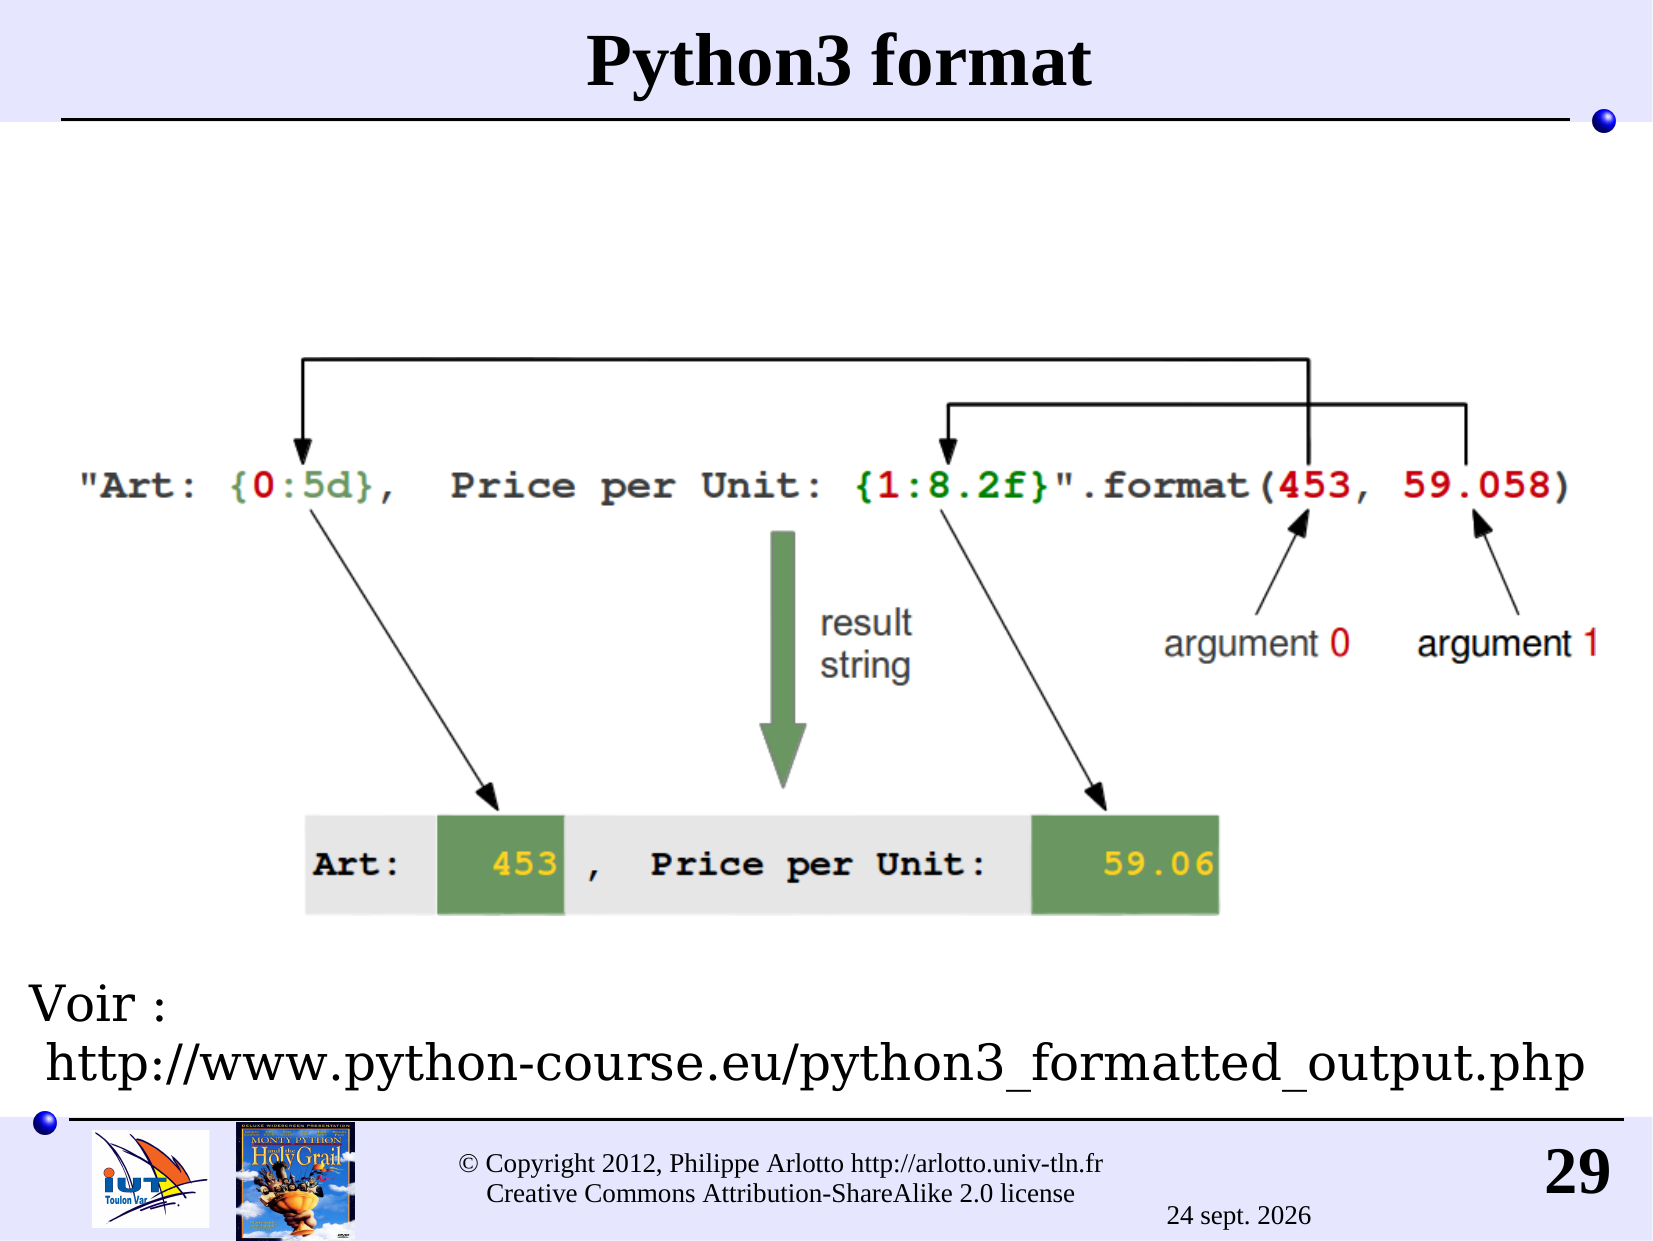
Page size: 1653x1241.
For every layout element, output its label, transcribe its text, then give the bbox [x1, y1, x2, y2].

picture [81, 357, 1596, 916]
picture [236, 1122, 355, 1241]
title Python3 format [95, 14, 1585, 107]
text_box Voir : http://www.python-course.eu/python3_formatted_output.php [29, 975, 1625, 1093]
